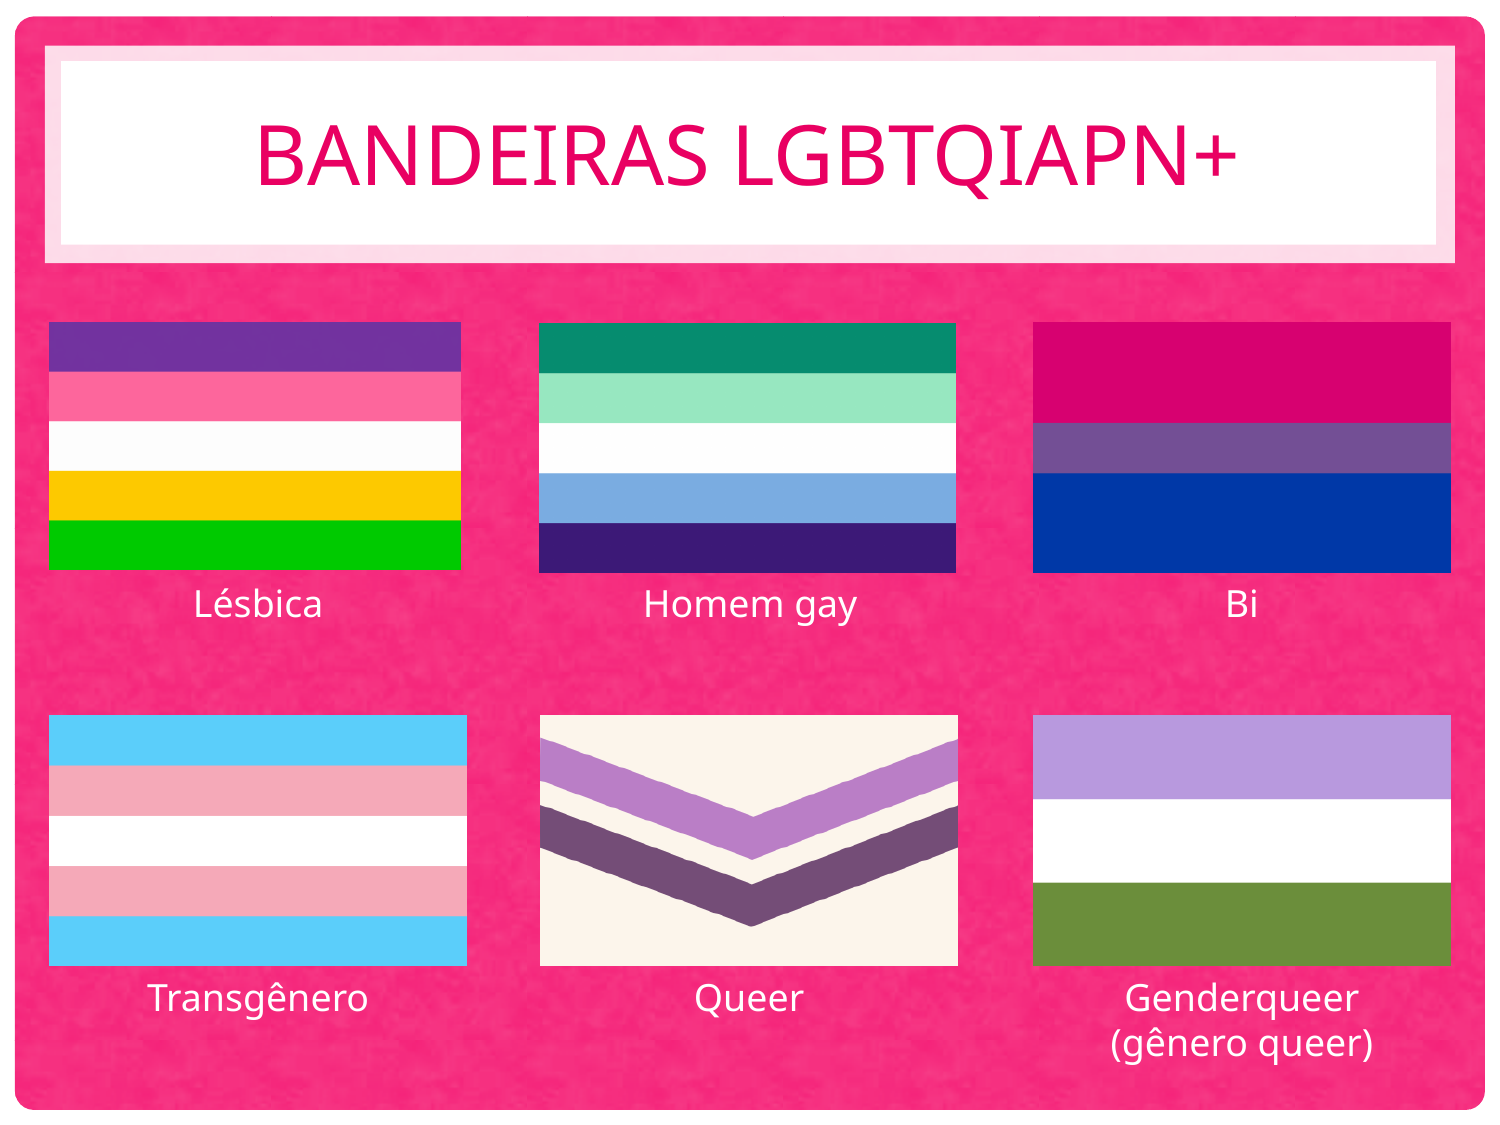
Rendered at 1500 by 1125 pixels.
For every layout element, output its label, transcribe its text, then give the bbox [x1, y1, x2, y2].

text_box Genderqueer (gênero queer) [1033, 966, 1451, 1071]
text_box Transgênero [49, 966, 467, 1026]
text_box Homem gay [540, 572, 960, 633]
picture [14, 16, 1485, 1110]
text_box Lésbica [49, 572, 467, 633]
title Bandeiras LGBTQIAPN+ [69, 66, 1425, 238]
text_box Bi [1033, 572, 1451, 633]
text_box Queer [540, 966, 958, 1026]
